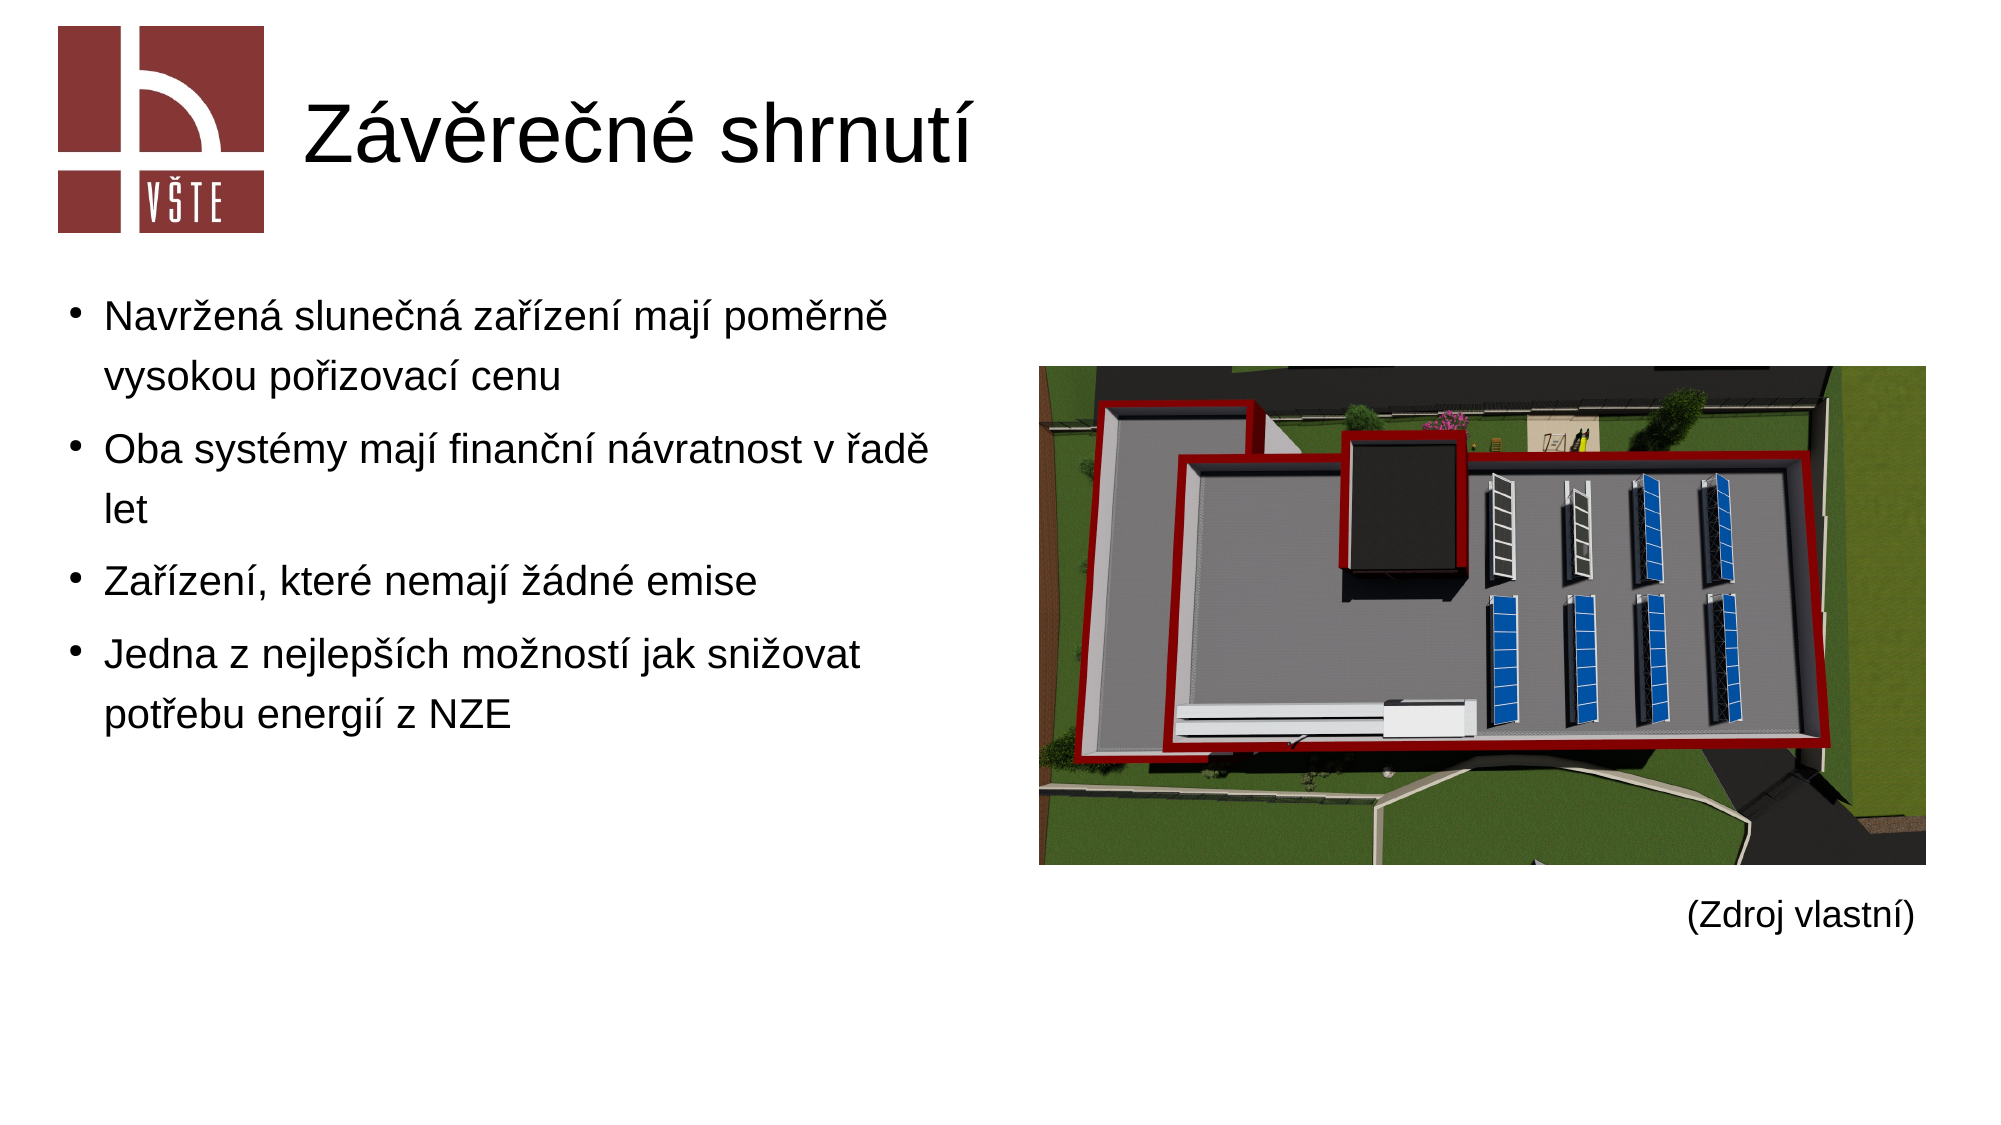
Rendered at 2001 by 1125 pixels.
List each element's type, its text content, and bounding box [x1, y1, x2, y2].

text_box Závěrečné shrnutí [288, 26, 1950, 245]
picture [1039, 366, 1926, 865]
text_box (Zdroj vlastní) [1629, 874, 1938, 922]
text_box Navržená slunečná zařízení mají poměrně vysokou pořizovací cenu Oba systémy mají finanční návratnost v řadě let Zařízení, které nemají žádné emise Jedna z nejlepších možností jak snižovat potřebu energií z NZE [53, 271, 969, 1063]
picture [58, 26, 264, 233]
